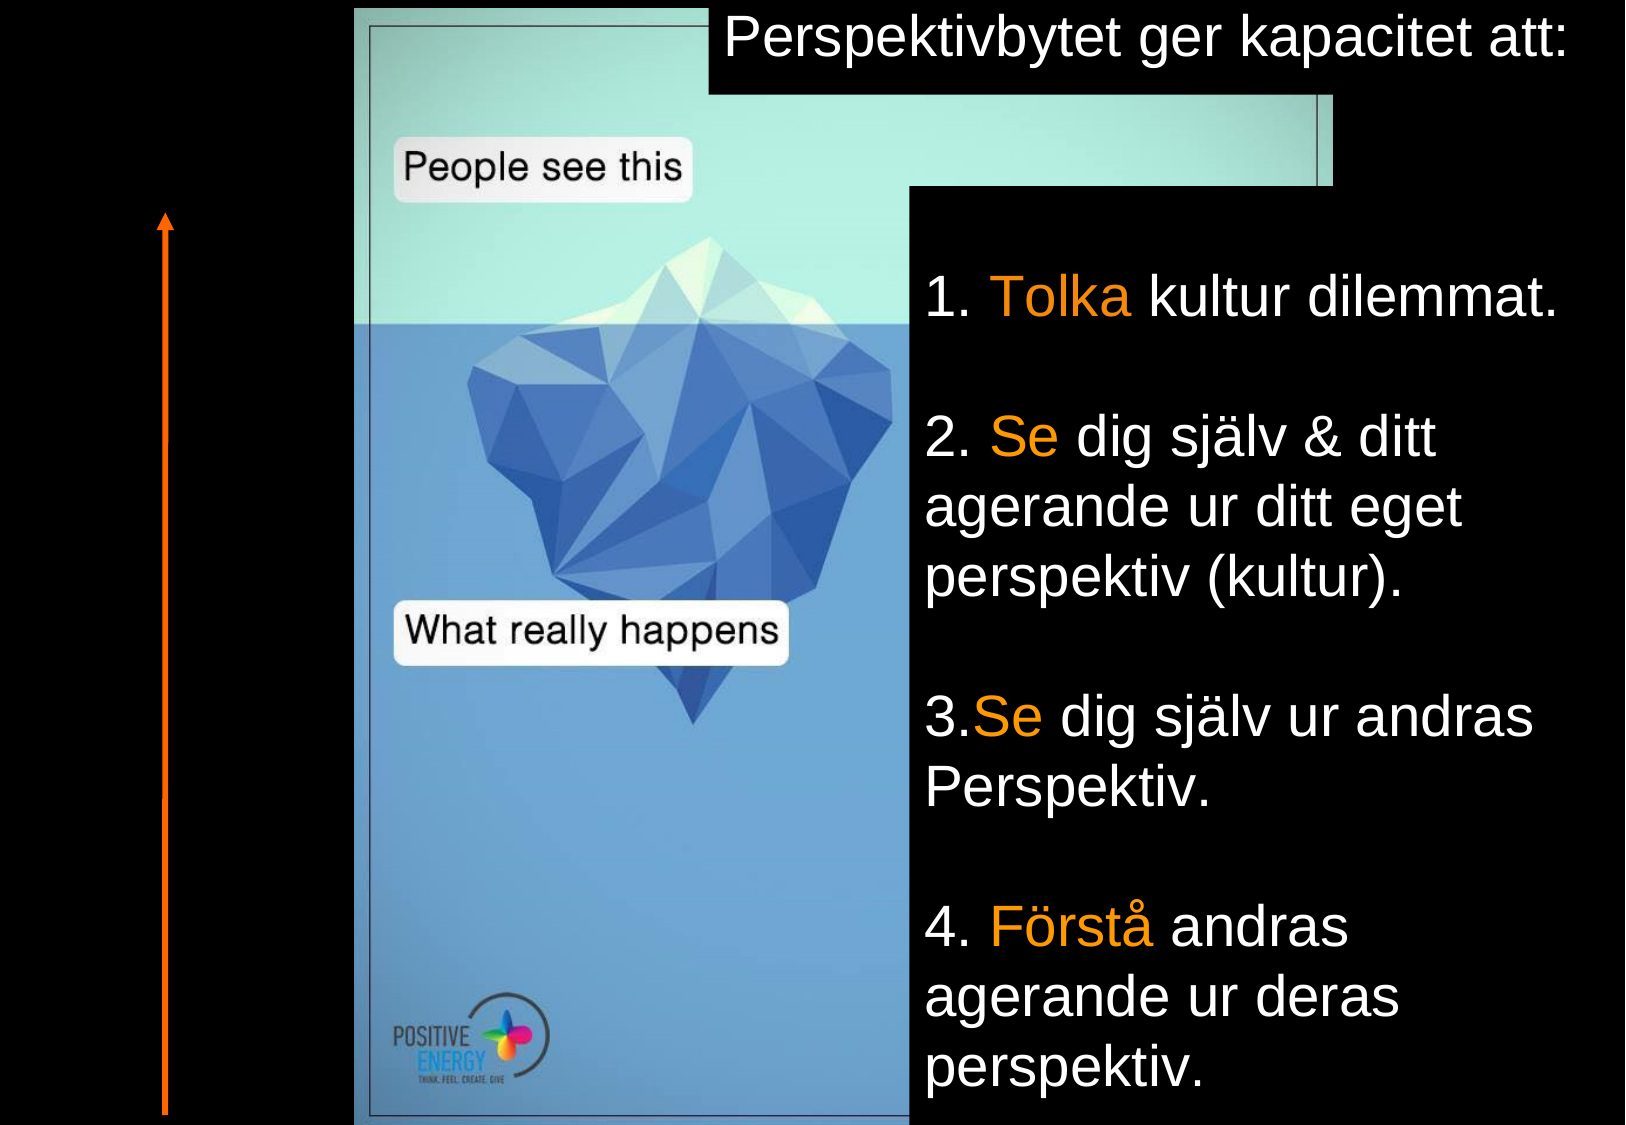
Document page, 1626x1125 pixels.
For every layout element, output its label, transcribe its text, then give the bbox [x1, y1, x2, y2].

text_box 1. Tolka kultur dilemmat. 2. Se dig själv & ditt agerande ur ditt eget perspektiv (kultur). 3.Se dig själv ur andras Perspektiv. 4. Förstå andras agerande ur deras perspektiv. [909, 186, 1595, 1125]
picture [354, 8, 1333, 1125]
text_box Perspektivbytet ger kapacitet att: [708, 0, 1618, 95]
